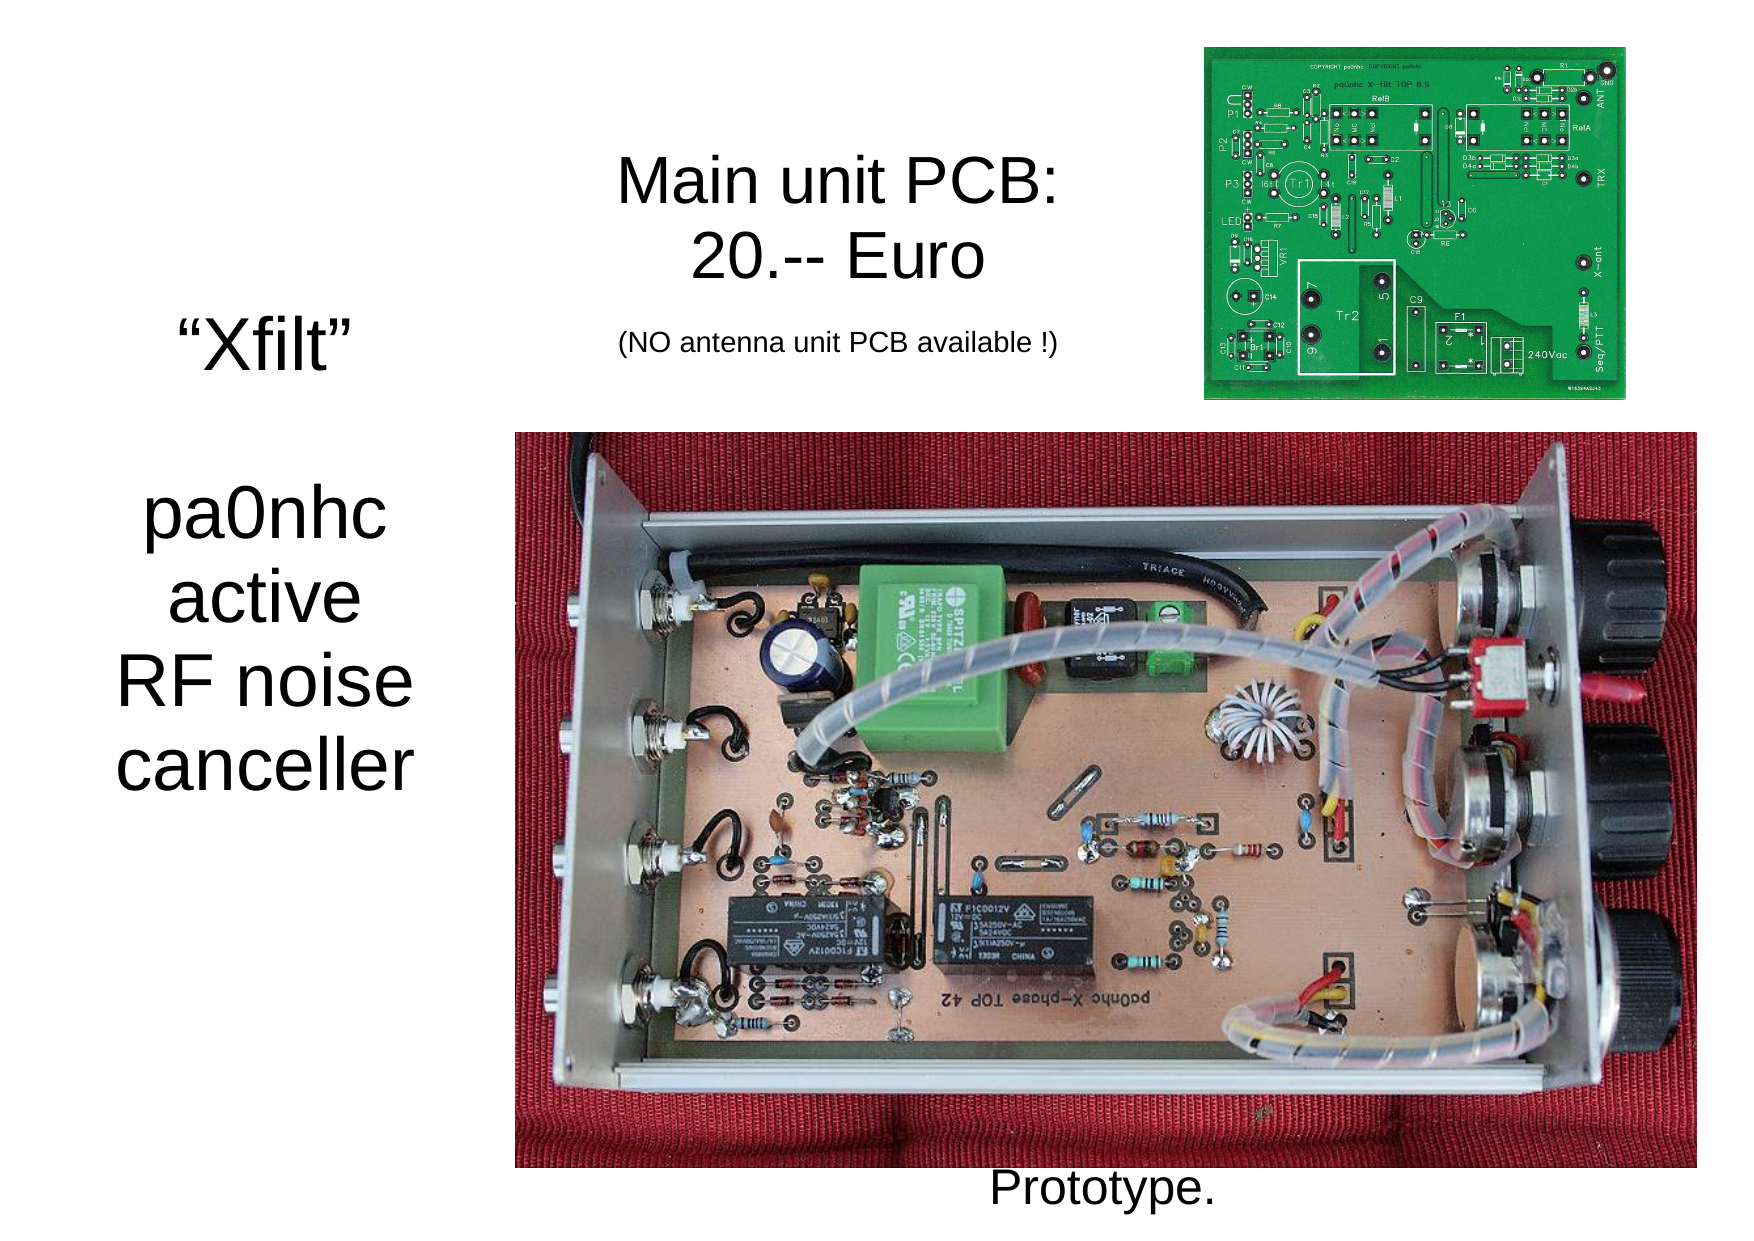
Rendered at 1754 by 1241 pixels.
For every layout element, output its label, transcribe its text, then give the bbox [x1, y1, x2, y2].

text_box Prototype. [974, 1151, 1233, 1223]
picture [515, 432, 1697, 1168]
text_box “Xfilt” pa0nhc active RF noise canceller [100, 295, 449, 827]
picture [1204, 47, 1626, 400]
text_box Main unit PCB: 20.-- Euro (NO antenna unit PCB available !) [519, 135, 1158, 366]
